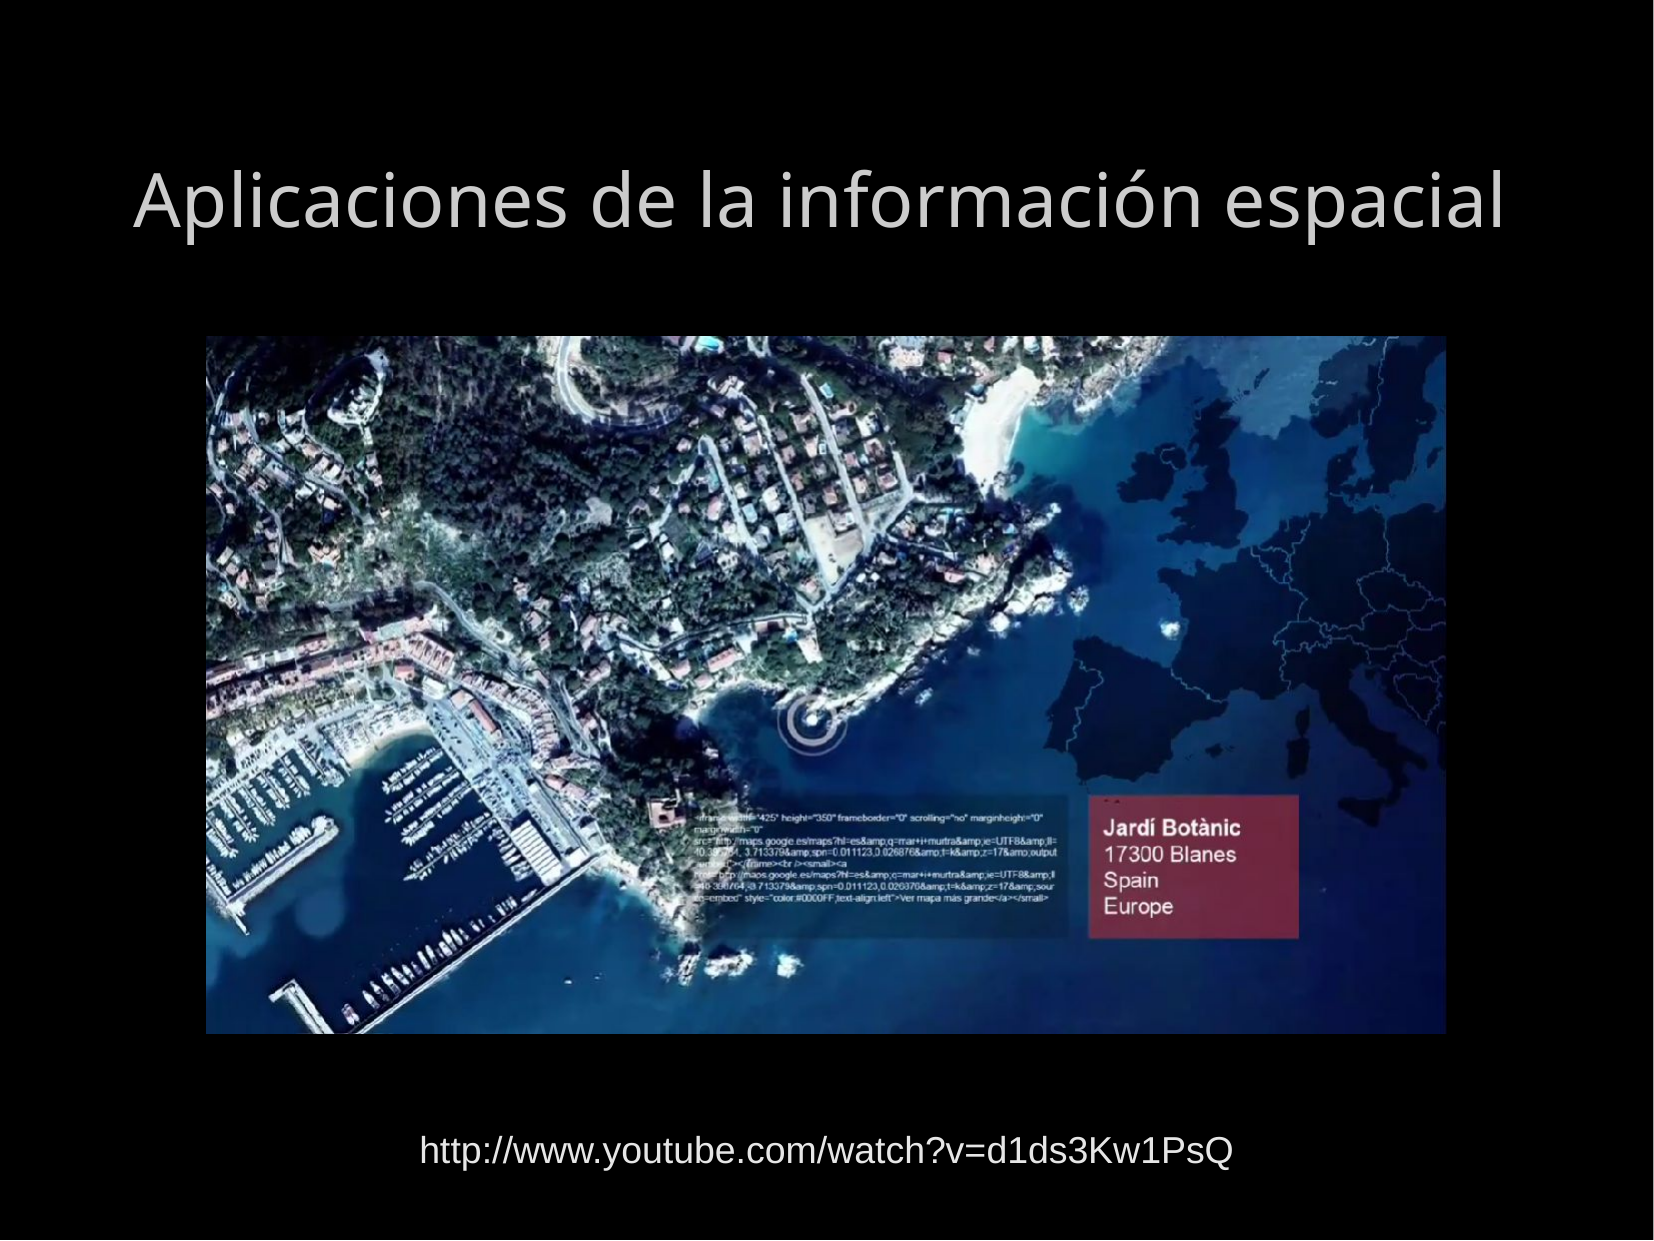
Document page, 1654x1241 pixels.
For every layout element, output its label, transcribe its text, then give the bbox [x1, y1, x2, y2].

title Aplicaciones de la información espacial [76, 94, 1565, 302]
text_box http://www.youtube.com/watch?v=d1ds3Kw1PsQ [404, 1122, 1250, 1179]
picture [206, 336, 1447, 1034]
